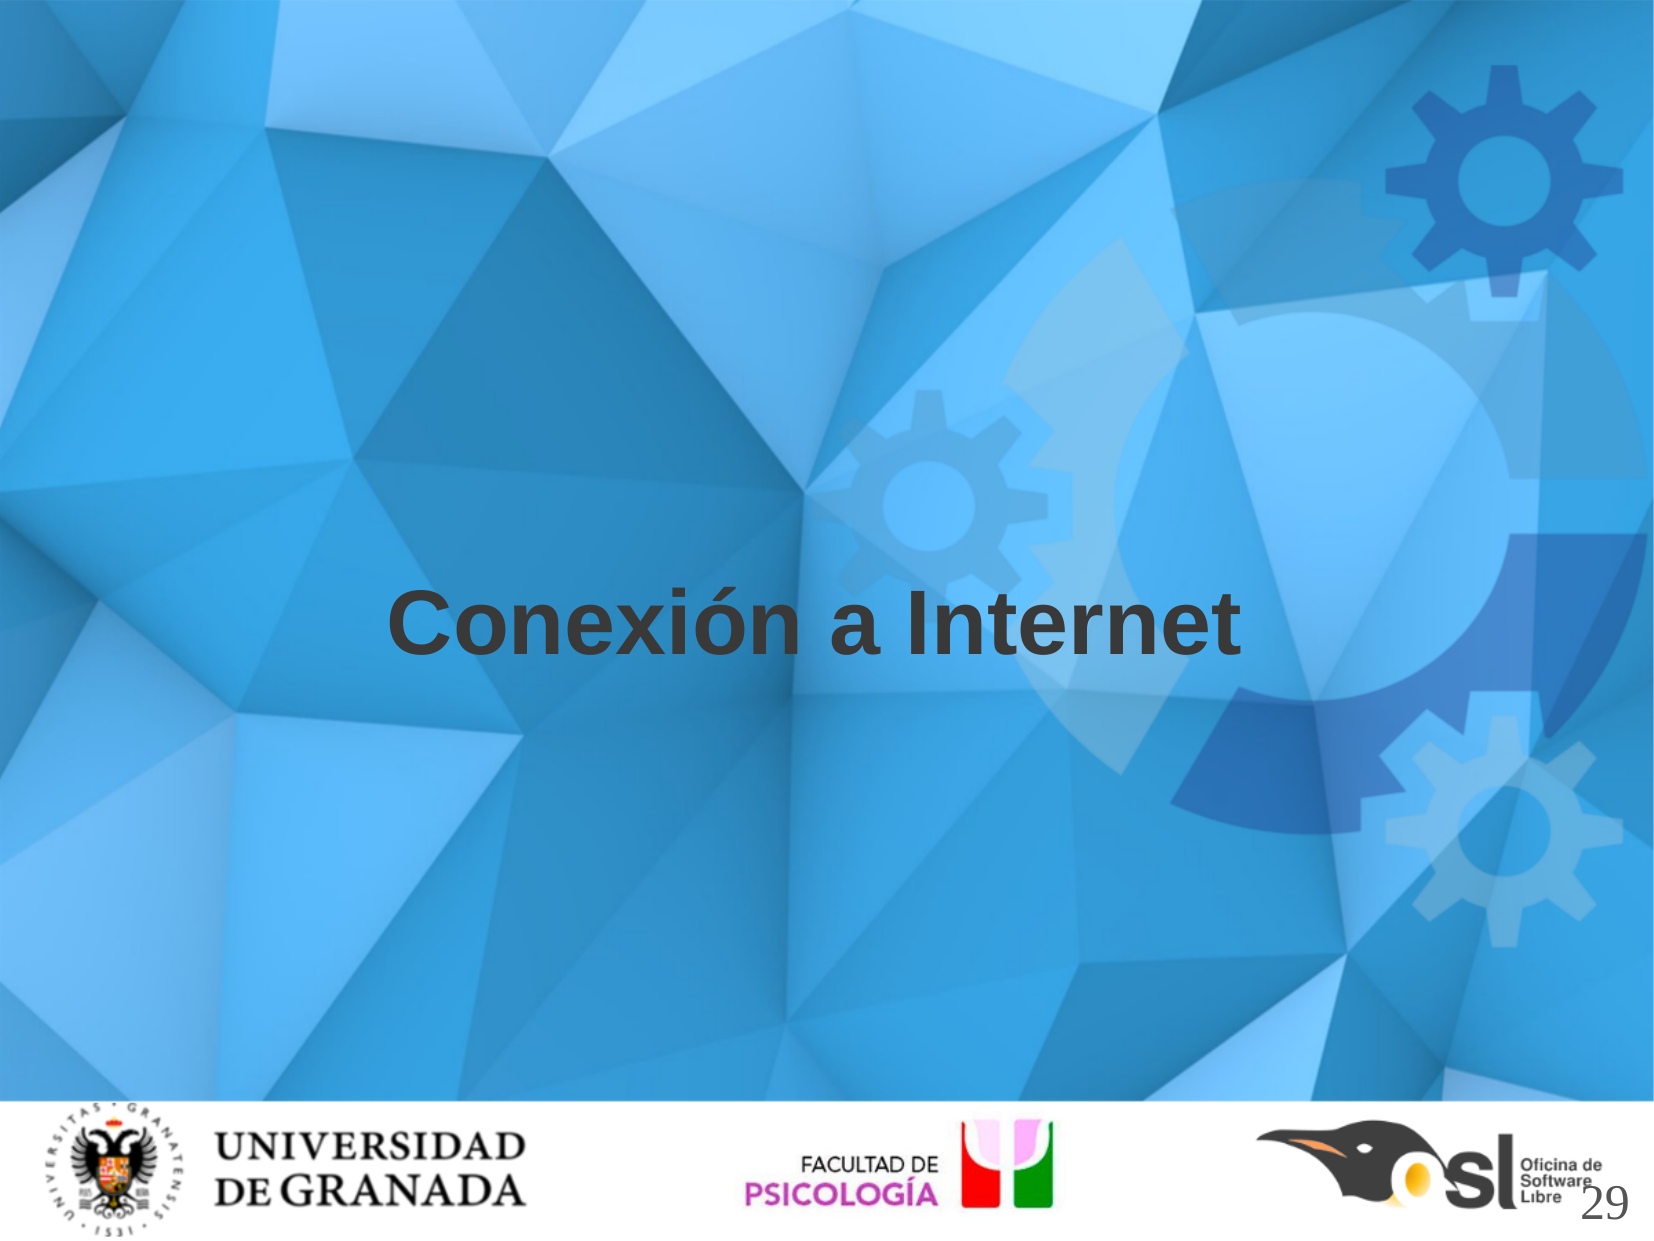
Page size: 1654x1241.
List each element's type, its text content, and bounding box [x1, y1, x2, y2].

title Conexión a Internet [70, 519, 1559, 727]
picture [0, 0, 1654, 1241]
